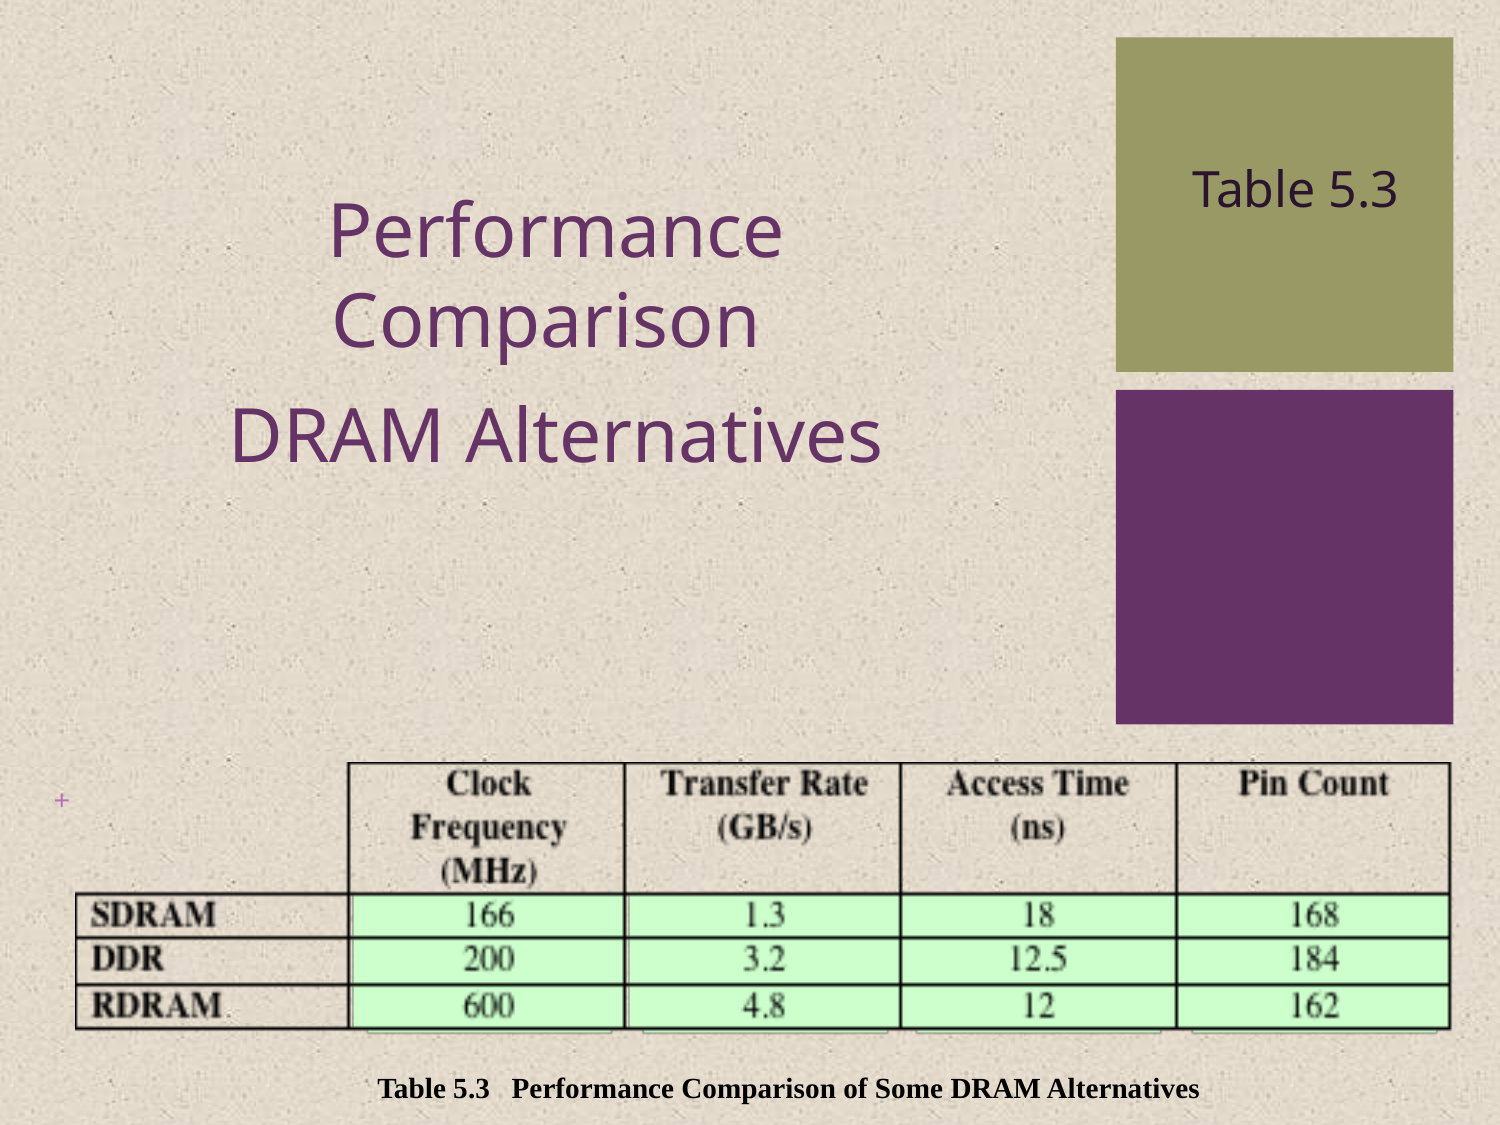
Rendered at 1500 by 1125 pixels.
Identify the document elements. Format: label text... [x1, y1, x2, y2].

text_box Table 5.3 [1177, 149, 1415, 225]
text_box Table 5.3 Performance Comparison of Some DRAM Alternatives [362, 1062, 1288, 1113]
picture [0, 0, 1500, 1125]
text_box Performance Comparison DRAM Alternatives [99, 174, 1013, 665]
